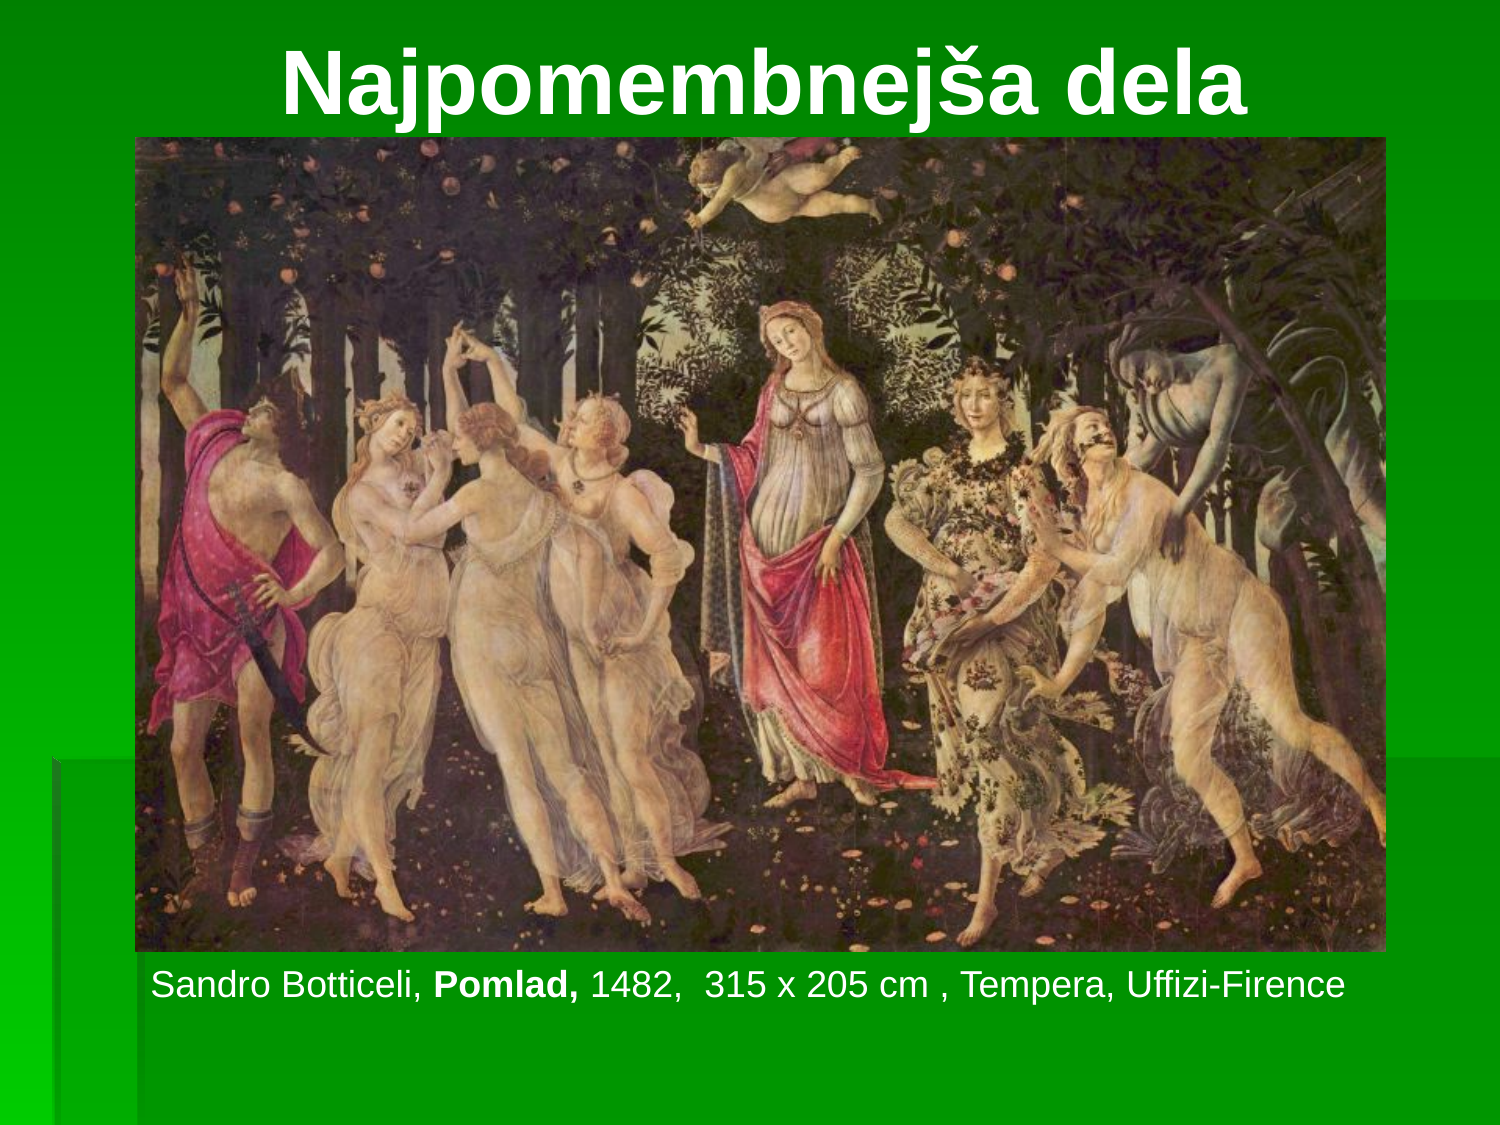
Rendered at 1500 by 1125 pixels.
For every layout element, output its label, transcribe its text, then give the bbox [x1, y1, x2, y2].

picture [135, 137, 1386, 952]
text_box Sandro Botticeli, Pomlad, 1482, 315 x 205 cm , Tempera, Uffizi-Firence [135, 952, 1447, 1013]
title Najpomembnejša dela [76, 0, 1453, 196]
